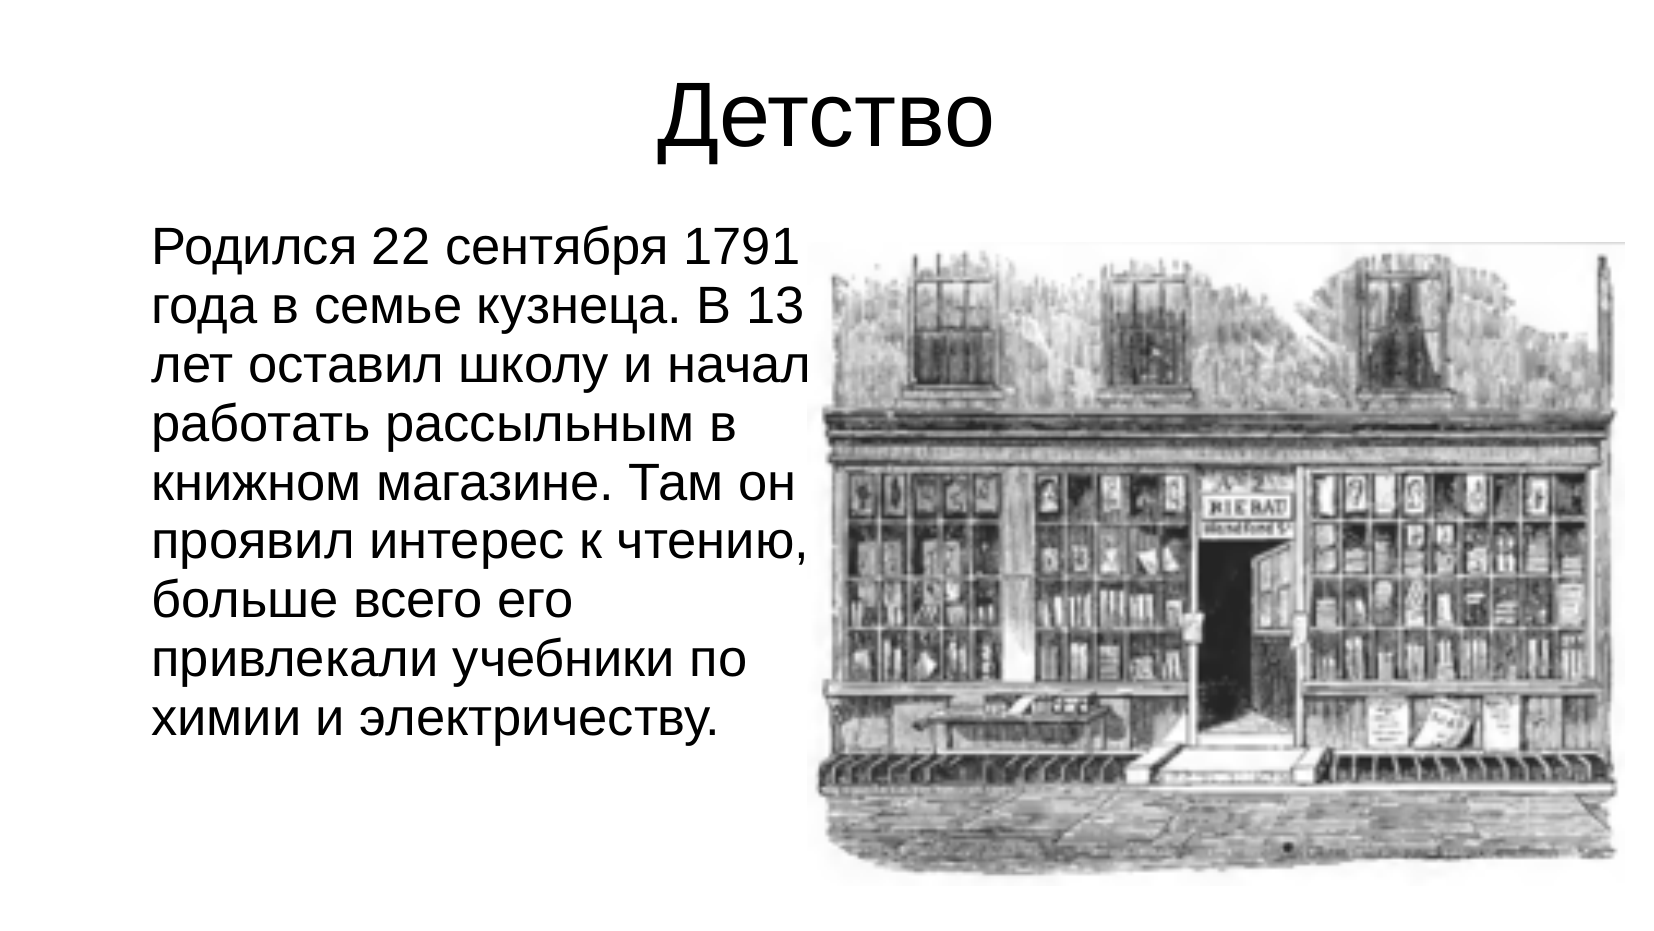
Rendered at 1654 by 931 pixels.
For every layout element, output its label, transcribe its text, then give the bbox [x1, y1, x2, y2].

title Детство [82, 37, 1571, 193]
list Родился 22 сентября 1791 года в семье кузнеца. В 13 лет оставил школу и начал работать рассыльным в книжном магазине. Там он проявил интерес к чтению, больше всего его привлекали учебники по химии и электричеству. [82, 217, 827, 758]
picture [807, 242, 1625, 886]
